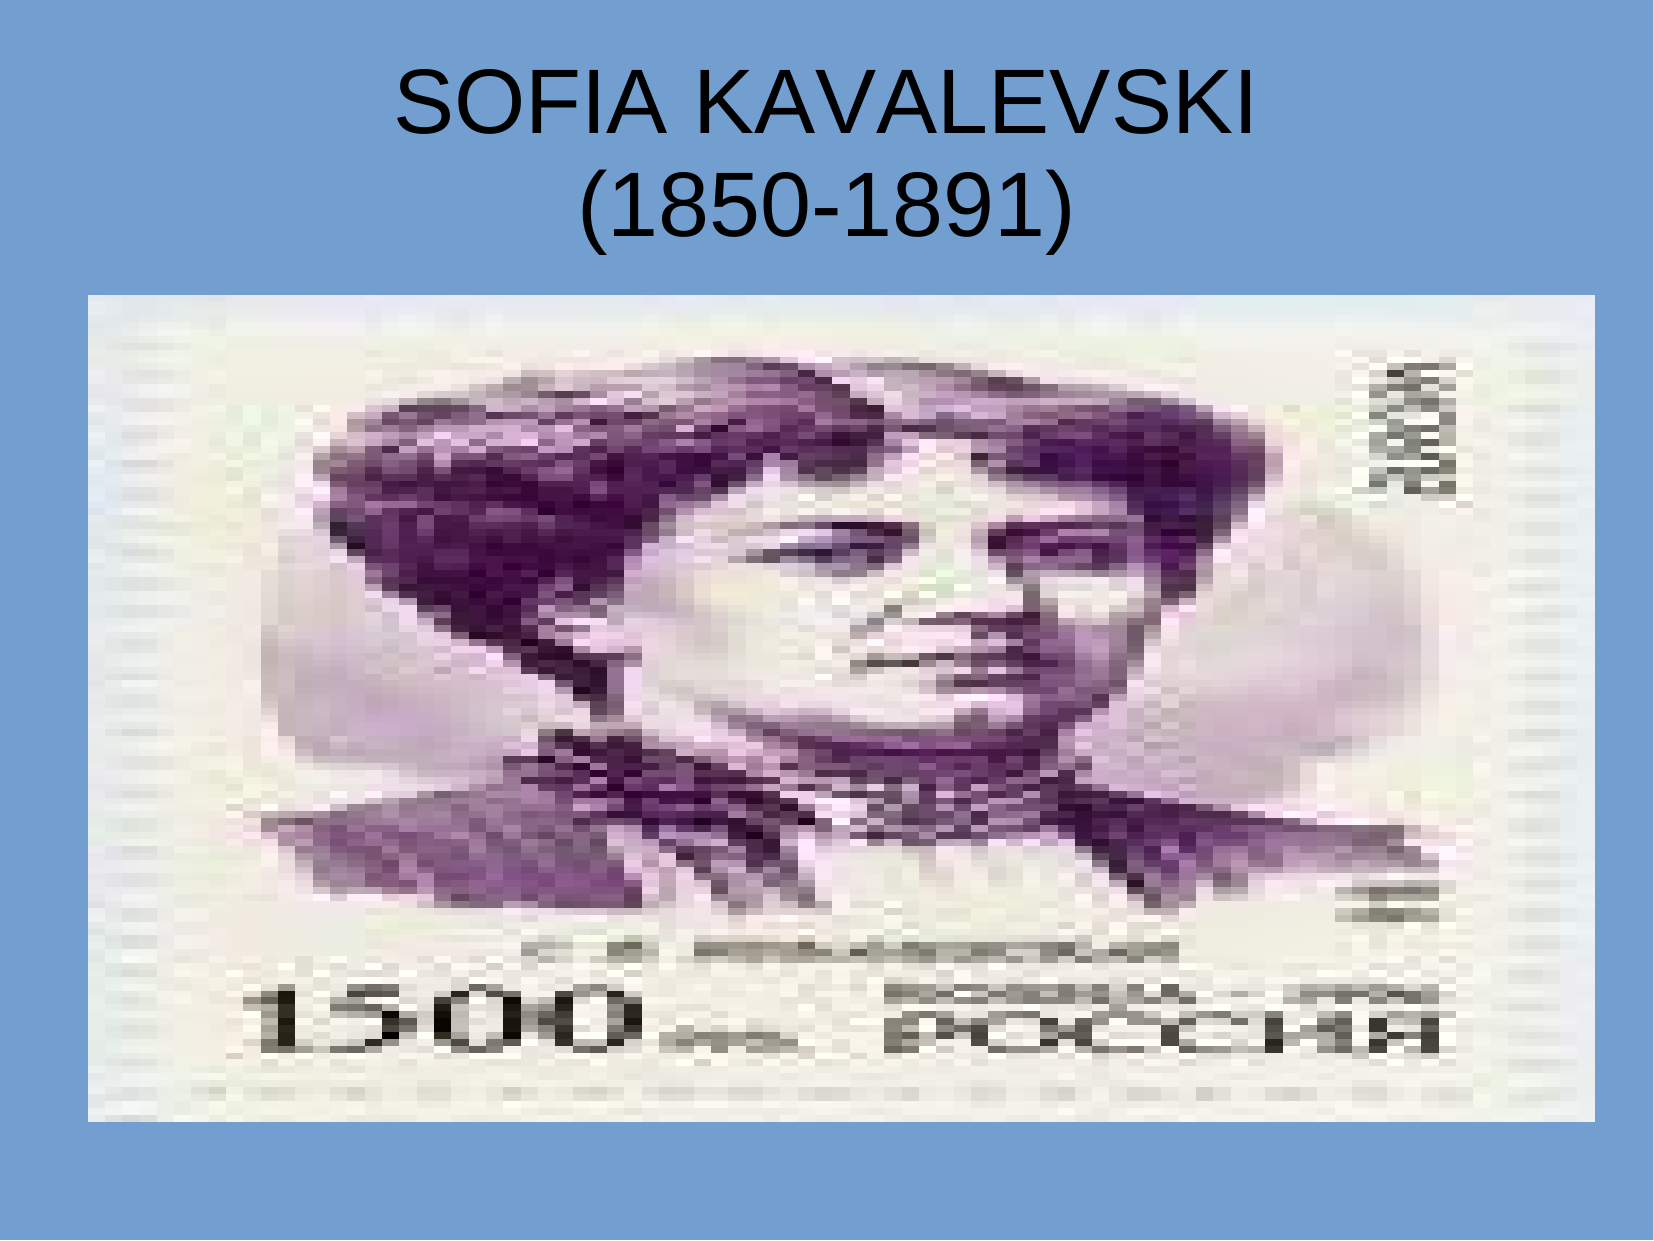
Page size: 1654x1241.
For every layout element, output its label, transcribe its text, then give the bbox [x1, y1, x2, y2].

picture [88, 295, 1595, 1123]
title SOFIA KAVALEVSKI (1850-1891) [82, 49, 1571, 257]
